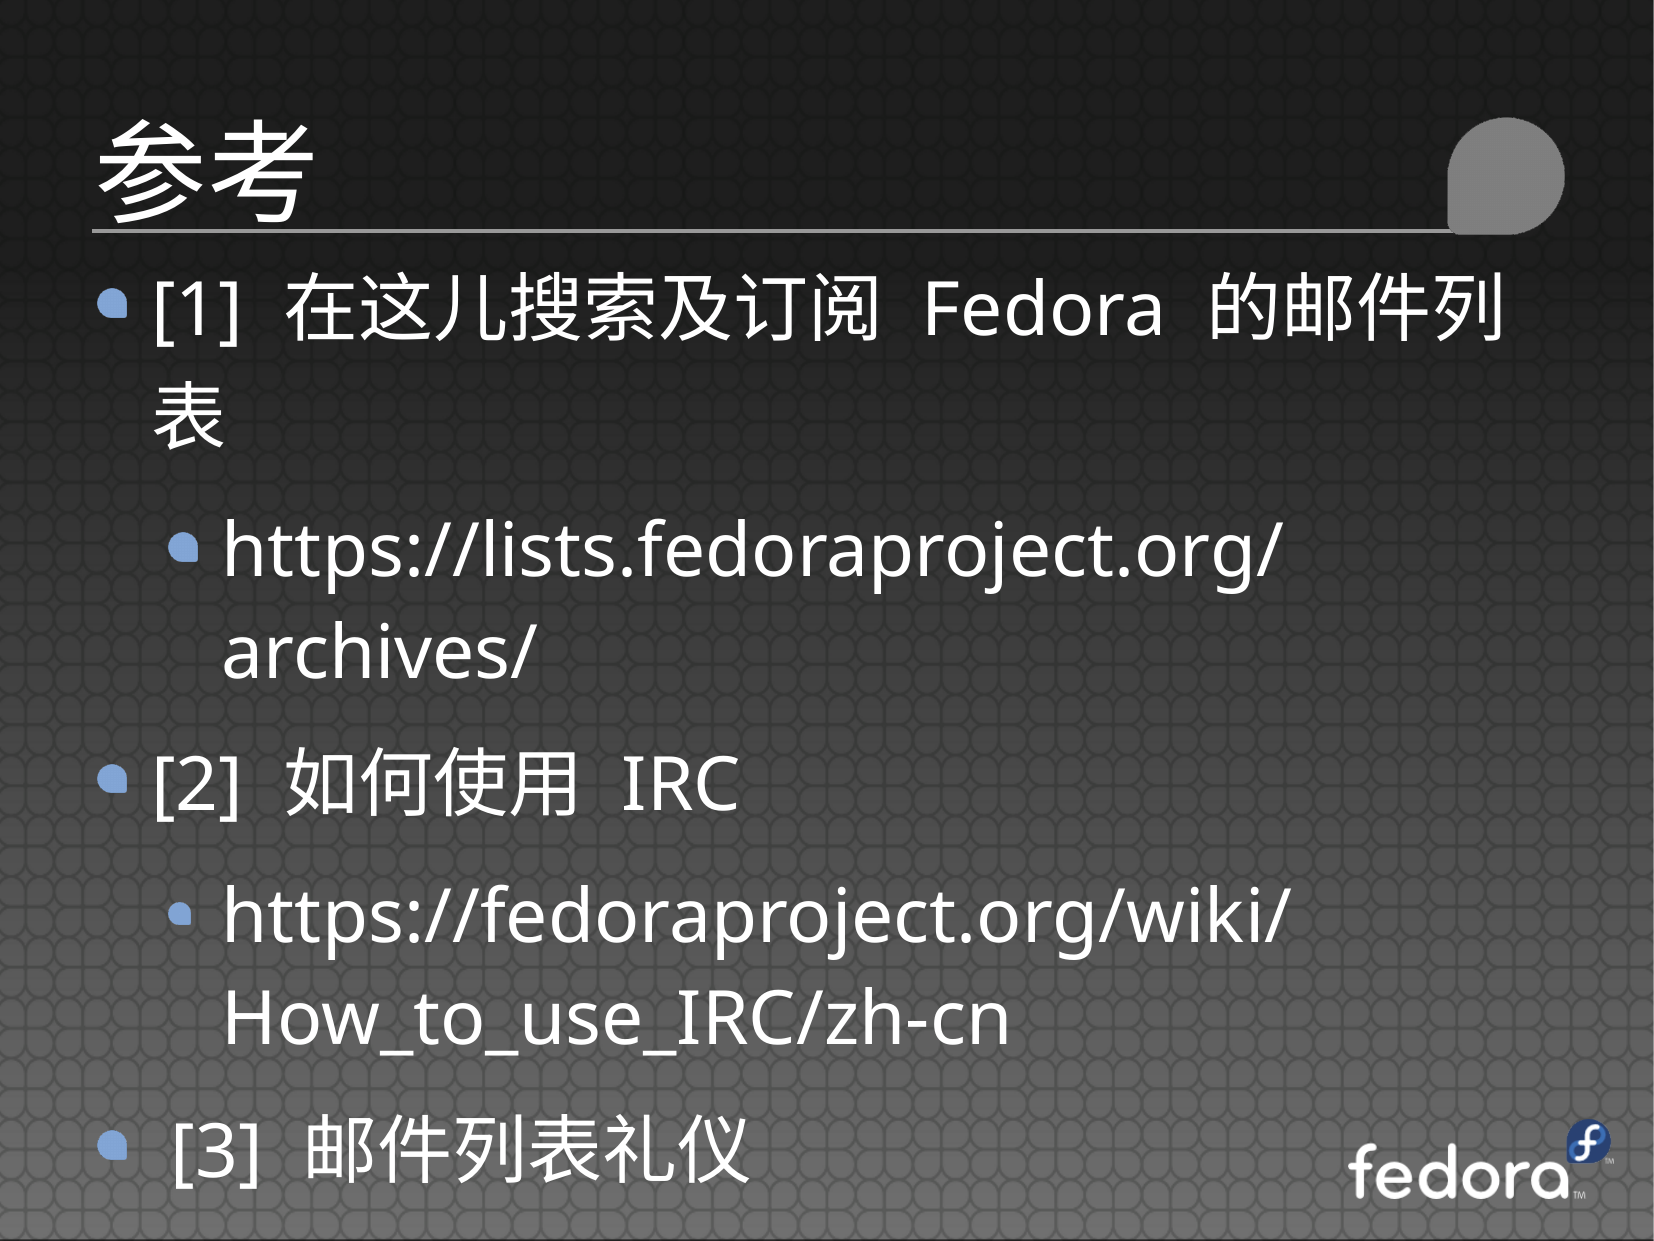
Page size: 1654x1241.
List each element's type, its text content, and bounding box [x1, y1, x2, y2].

list [1] 在这儿搜索及订阅 Fedora 的邮件列表 https://lists.fedoraproject.org/archives/ [2] 如何使用 IRC https://fedoraproject.org/wiki/How_to_use_IRC/zh-cn [3] 邮件列表礼仪 https://fedoraproject.org/wiki/Mailing_list_guidelines/zh-cn [80, 248, 1569, 1199]
picture [0, 0, 1654, 1241]
title 参考 [94, 100, 1426, 251]
